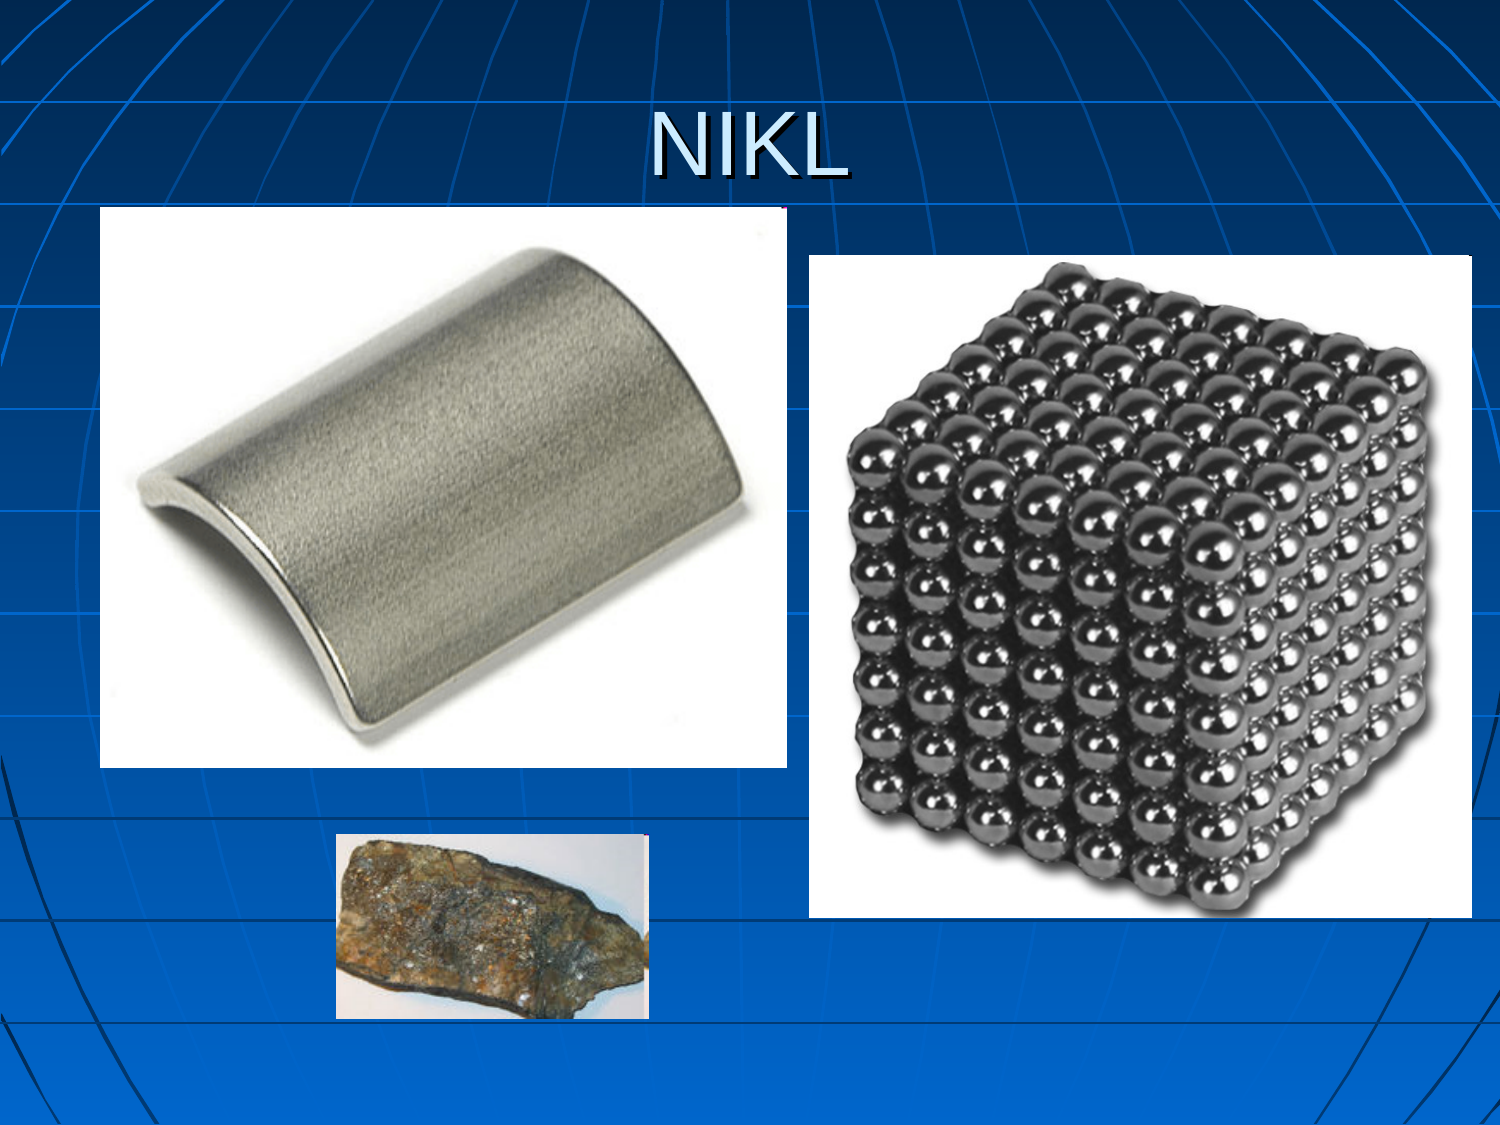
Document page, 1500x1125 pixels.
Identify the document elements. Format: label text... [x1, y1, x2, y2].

picture [809, 255, 1472, 918]
picture [336, 834, 649, 1019]
title NIKL [75, 45, 1426, 233]
list [100, 208, 787, 769]
